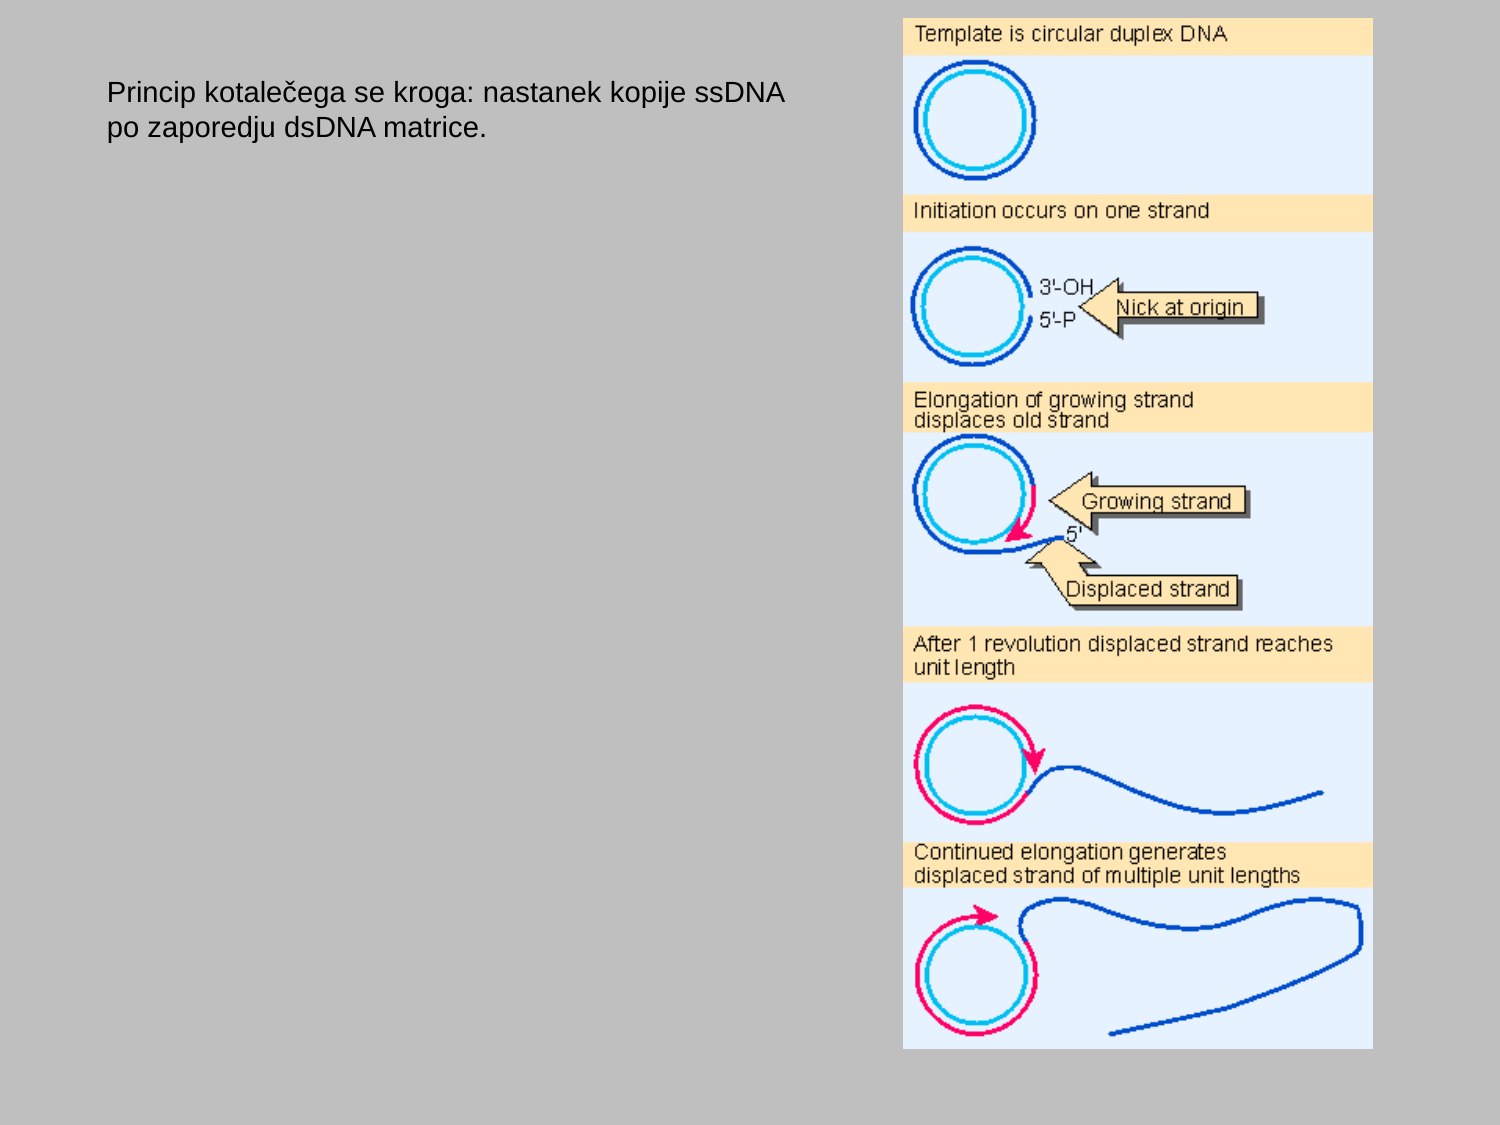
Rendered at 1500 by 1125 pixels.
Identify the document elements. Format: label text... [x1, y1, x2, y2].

picture [903, 18, 1373, 1049]
text_box Princip kotalečega se kroga: nastanek kopije ssDNA po zaporedju dsDNA matrice. [92, 66, 802, 152]
